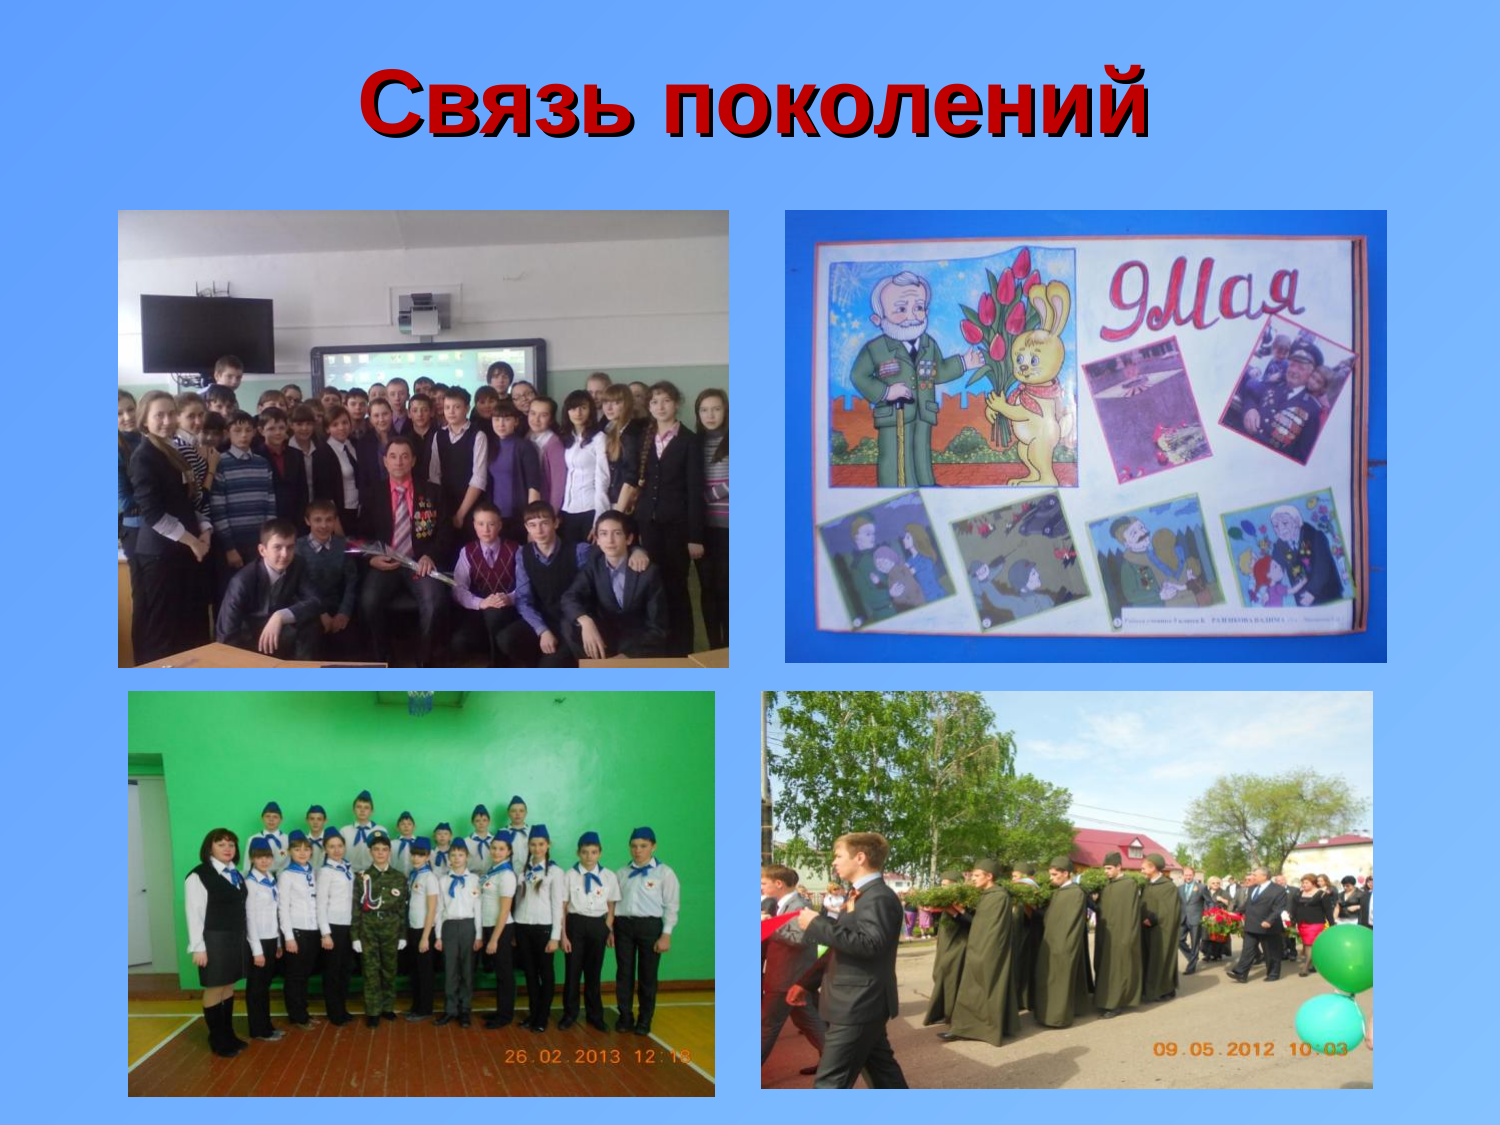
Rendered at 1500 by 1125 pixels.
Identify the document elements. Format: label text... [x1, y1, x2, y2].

title Связь поколений [117, 0, 1393, 218]
picture [128, 691, 715, 1097]
picture [785, 218, 1387, 663]
picture [118, 218, 729, 668]
picture [761, 691, 1373, 1089]
